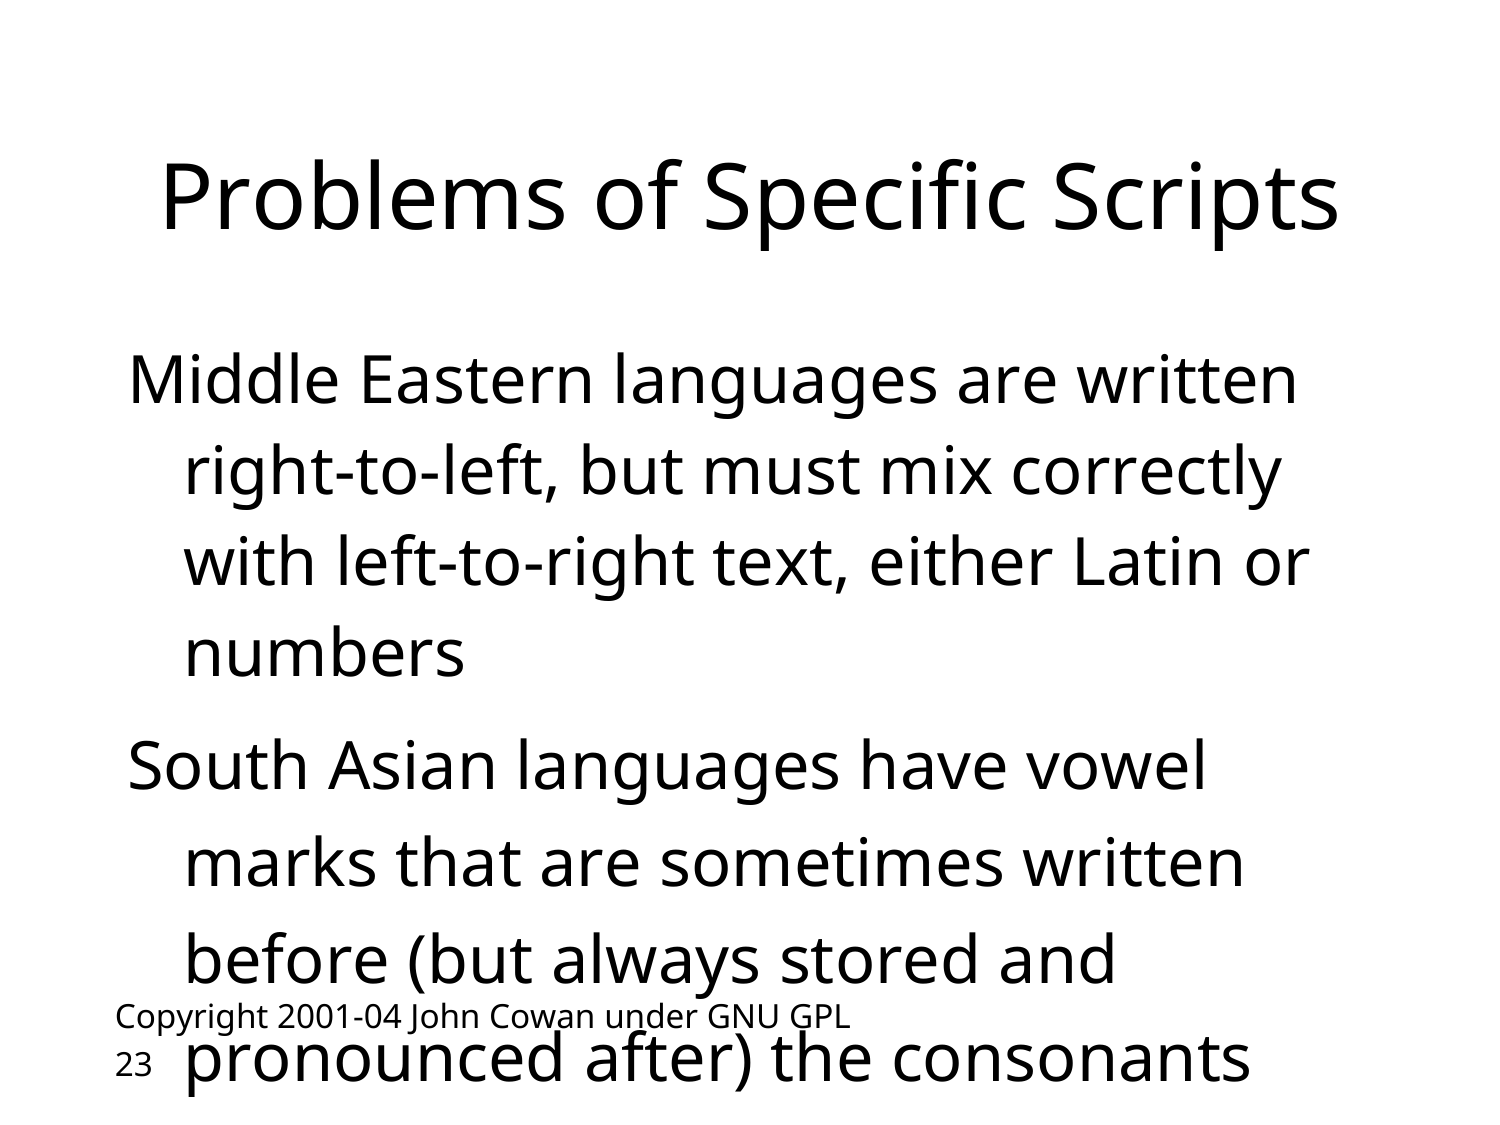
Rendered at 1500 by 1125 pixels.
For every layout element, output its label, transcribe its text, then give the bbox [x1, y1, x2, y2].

list Middle Eastern languages are written right-to-left, but must mix correctly with left-to-right text, either Latin or numbers South Asian languages have vowel marks that are sometimes written before (but always stored and pronounced after) the consonants [112, 324, 1388, 1000]
title Problems of Specific Scripts [112, 99, 1388, 288]
